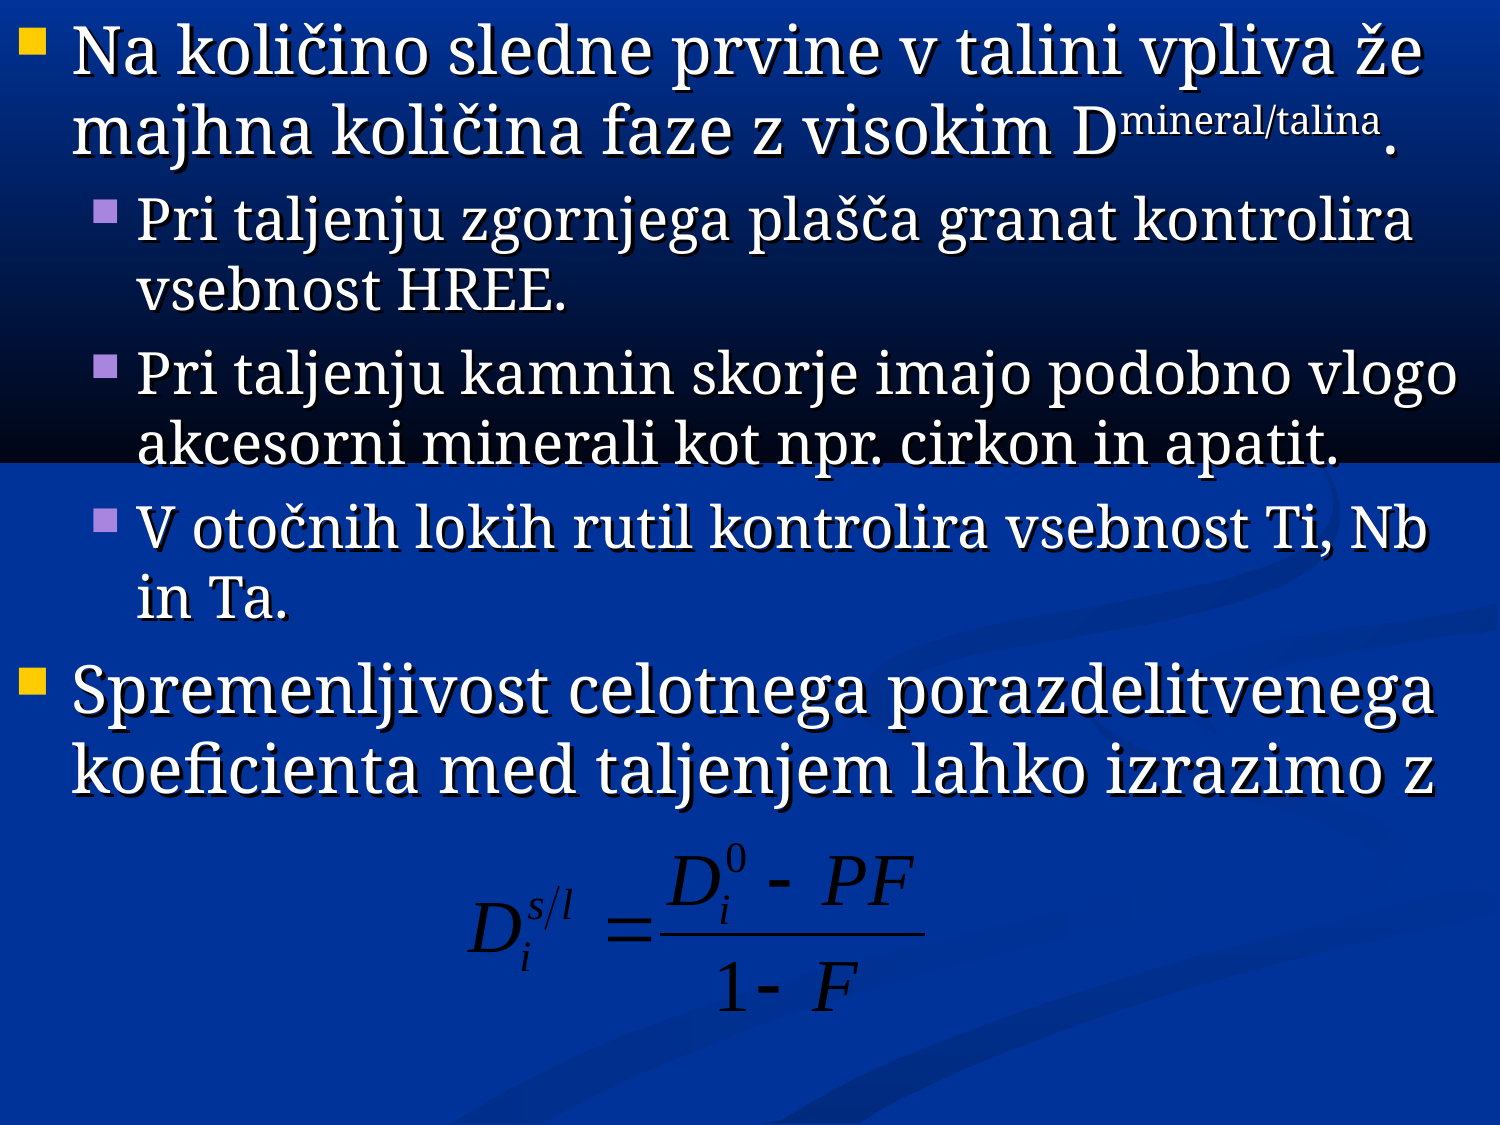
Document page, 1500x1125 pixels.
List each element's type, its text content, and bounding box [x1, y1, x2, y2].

list Na količino sledne prvine v talini vpliva že majhna količina faze z visokim Dmineral/talina. Pri taljenju zgornjega plašča granat kontrolira vsebnost HREE. Pri taljenju kamnin skorje imajo podobno vlogo akcesorni minerali kot npr. cirkon in apatit. V otočnih lokih rutil kontrolira vsebnost Ti, Nb in Ta. Spremenljivost celotnega porazdelitvenega koeficienta med taljenjem lahko izrazimo z [0, 0, 1500, 1125]
chart [454, 822, 940, 1028]
